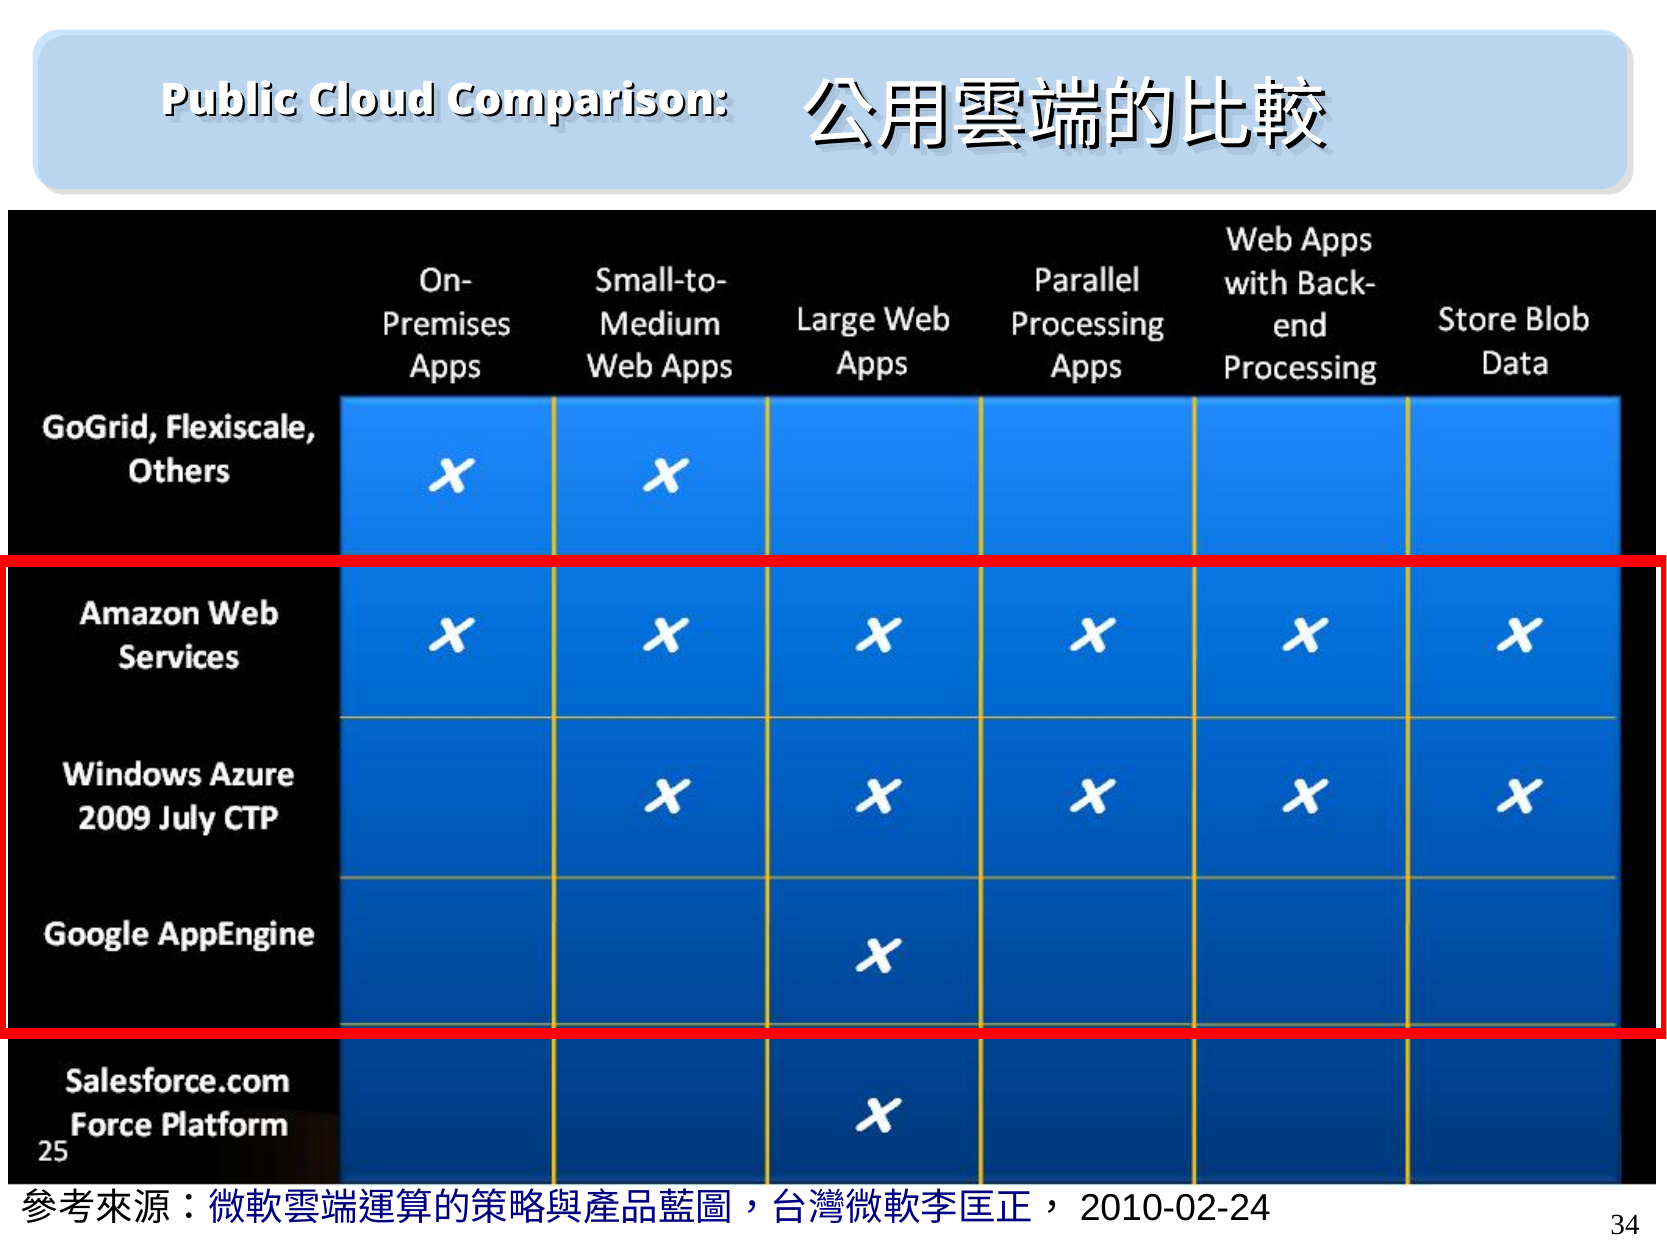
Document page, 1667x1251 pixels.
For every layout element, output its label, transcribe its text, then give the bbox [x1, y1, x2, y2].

text_box 參考來源：微軟雲端運算的策略與產品藍圖，台灣微軟李匡正，2010-02-24 [5, 1175, 1306, 1251]
picture [8, 210, 1656, 555]
picture [8, 567, 1656, 1028]
picture [8, 1039, 1656, 1186]
text_box Public Cloud Comparison: 公用雲端的比較 [32, 29, 1628, 190]
